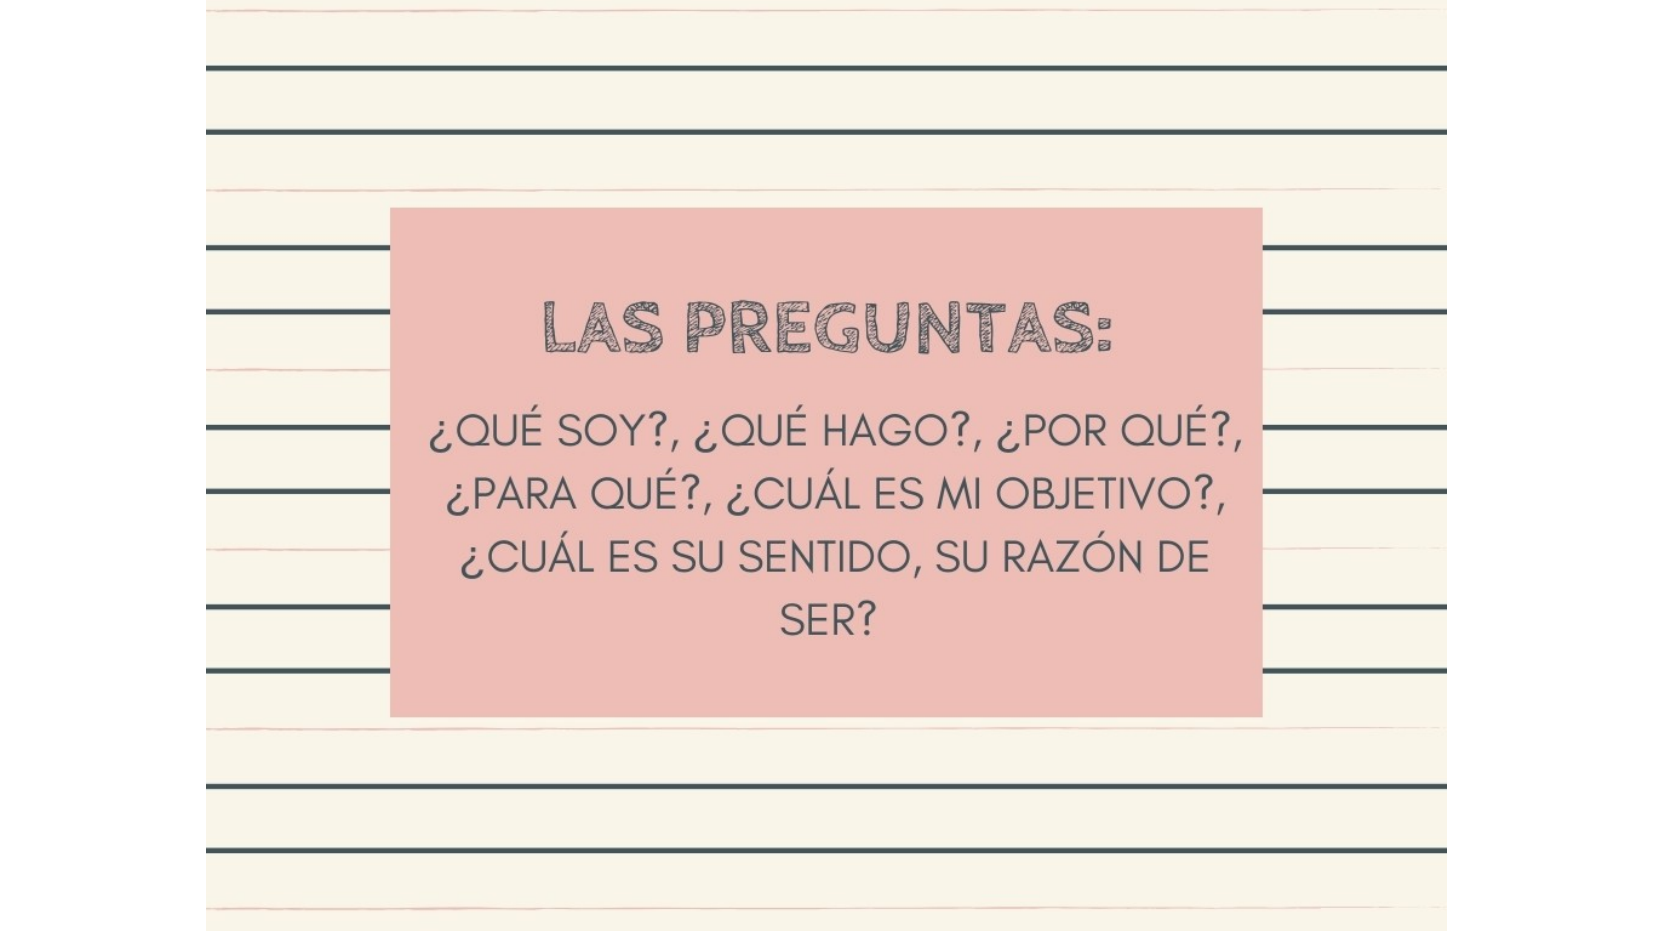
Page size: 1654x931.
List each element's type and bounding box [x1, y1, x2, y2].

picture [206, 0, 1447, 931]
